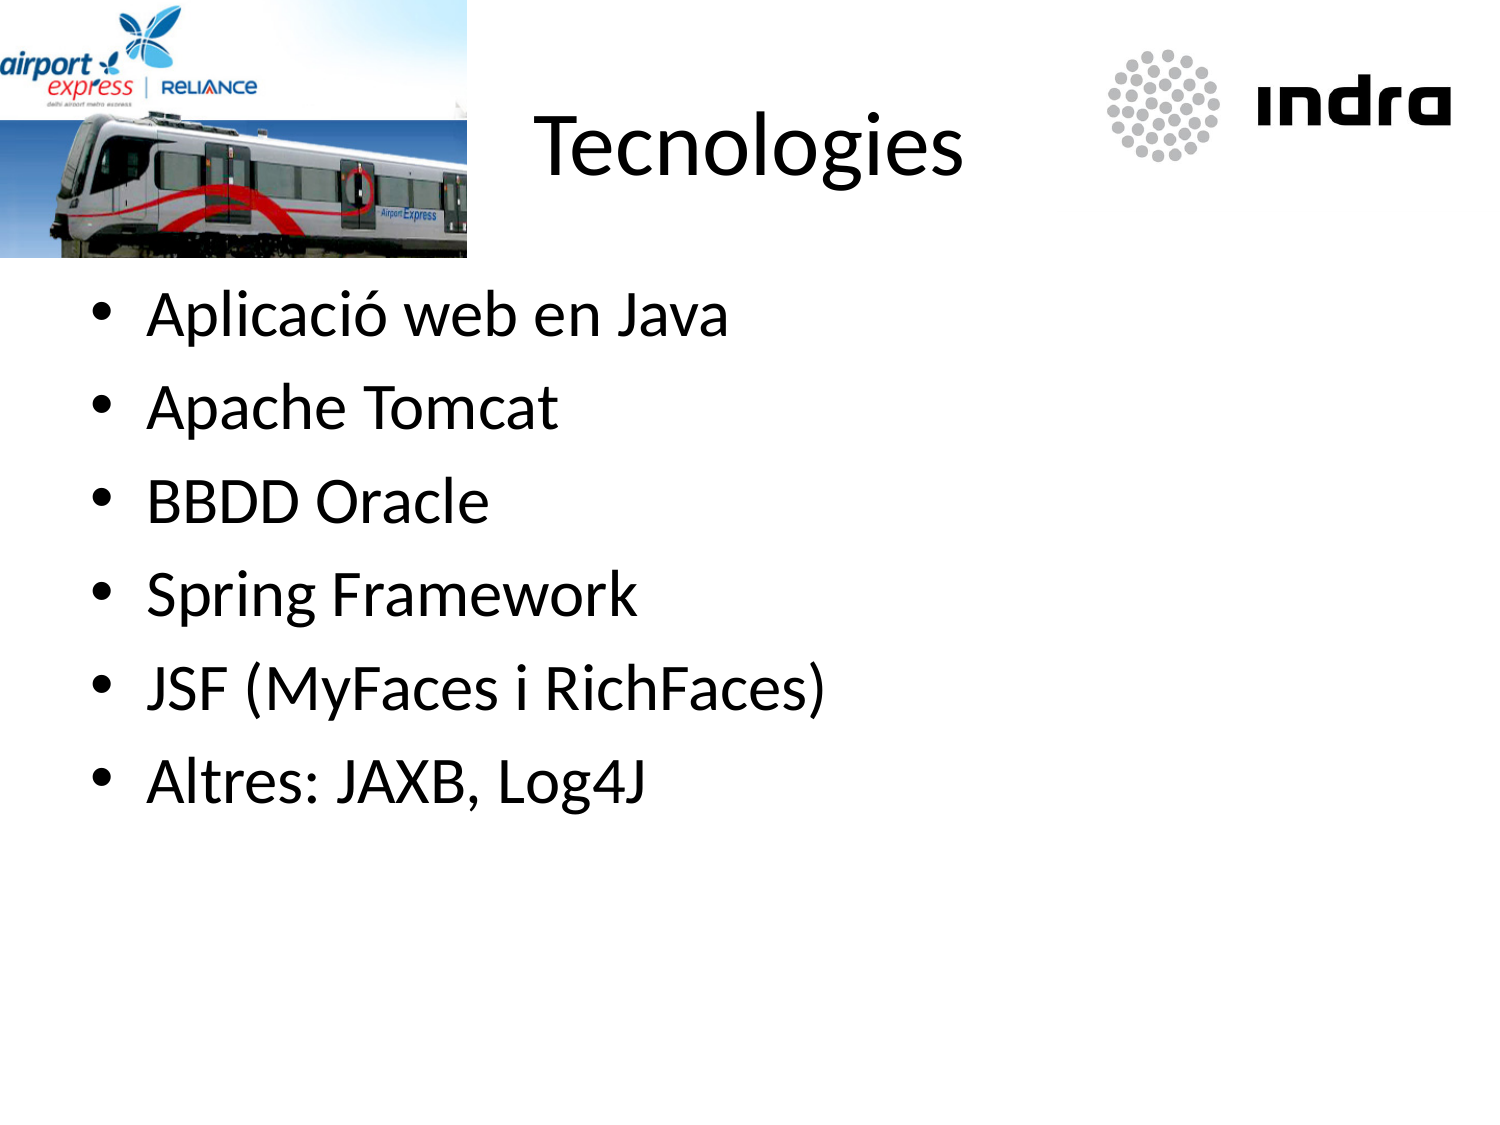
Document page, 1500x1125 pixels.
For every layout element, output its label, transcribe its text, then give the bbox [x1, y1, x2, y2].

picture [0, 0, 467, 258]
list Aplicació web en Java Apache Tomcat BBDD Oracle Spring Framework JSF (MyFaces i RichFaces) Altres: JAXB, Log4J [75, 262, 1425, 1005]
title Tecnologies [467, 45, 1425, 233]
picture [1057, 0, 1500, 212]
